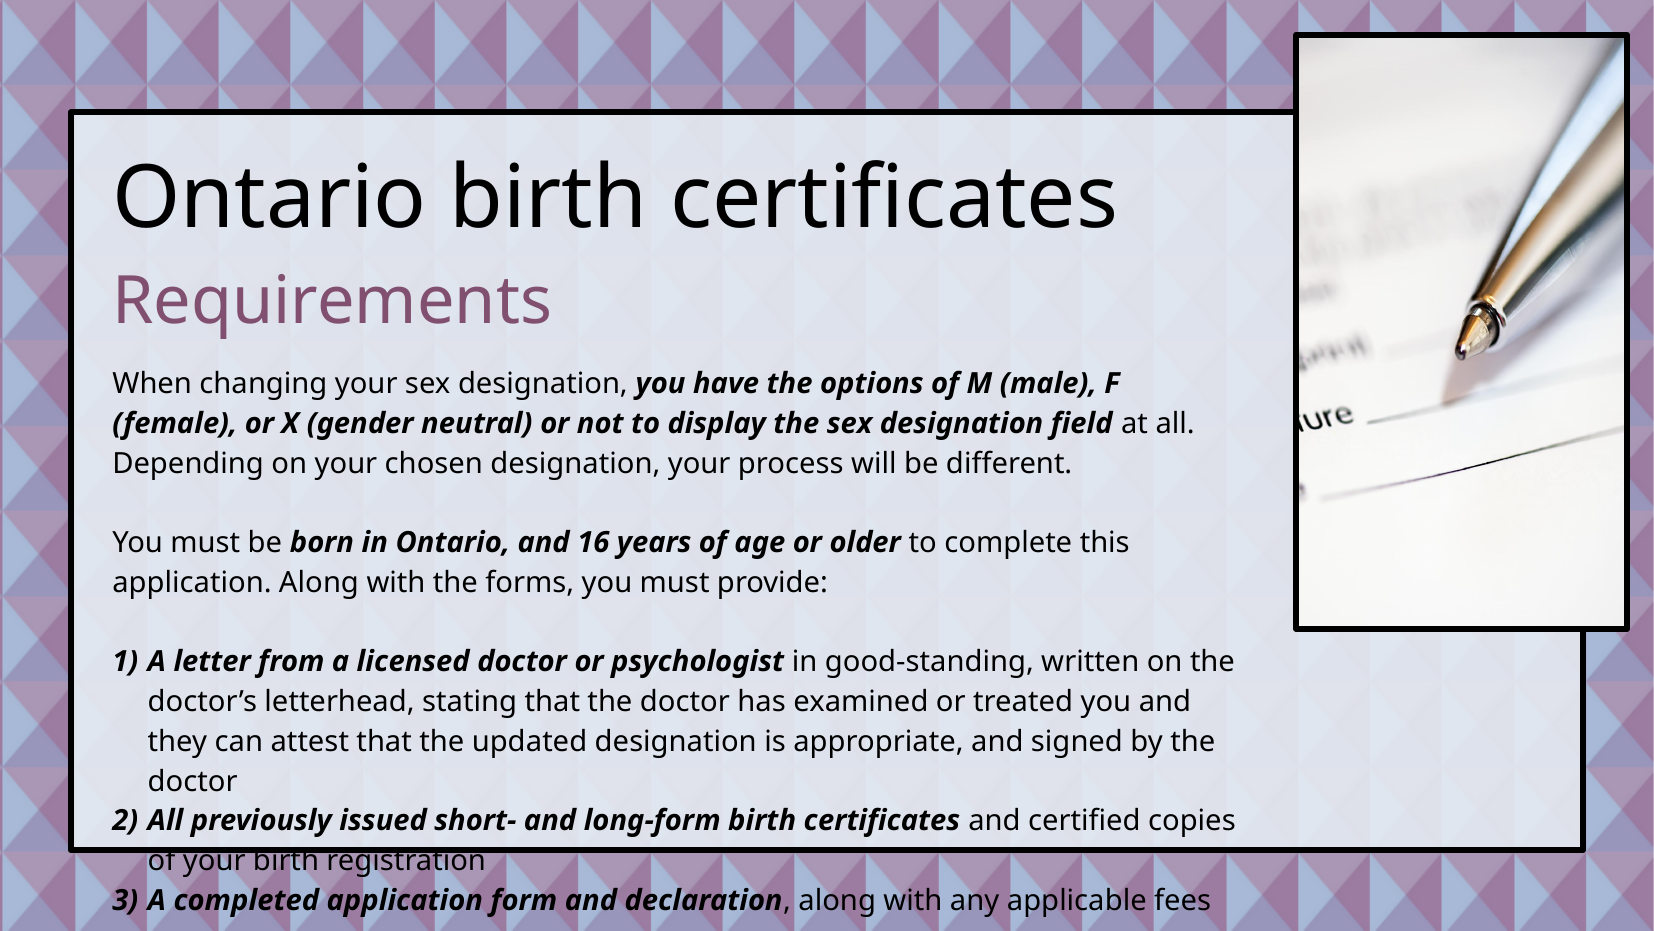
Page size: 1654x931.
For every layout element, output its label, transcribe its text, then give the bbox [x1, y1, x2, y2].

text_box When changing your sex designation, you have the options of M (male), F (female), or X (gender neutral) or not to display the sex designation field at all. Depending on your chosen designation, your process will be different. You must be born in Ontario, and 16 years of age or older to complete this application. Along with the forms, you must provide: A letter from a licensed doctor or psychologist in good-standing, written on the doctor’s letterhead, stating that the doctor has examined or treated you and they can attest that the updated designation is appropriate, and signed by the doctor All previously issued short- and long-form birth certificates and certified copies of your birth registration A completed application form and declaration, along with any applicable fees [112, 362, 1241, 816]
title Requirements [112, 251, 1093, 343]
text_box [70, 112, 1583, 851]
title Ontario birth certificates [112, 141, 1223, 247]
picture [0, 0, 1654, 931]
